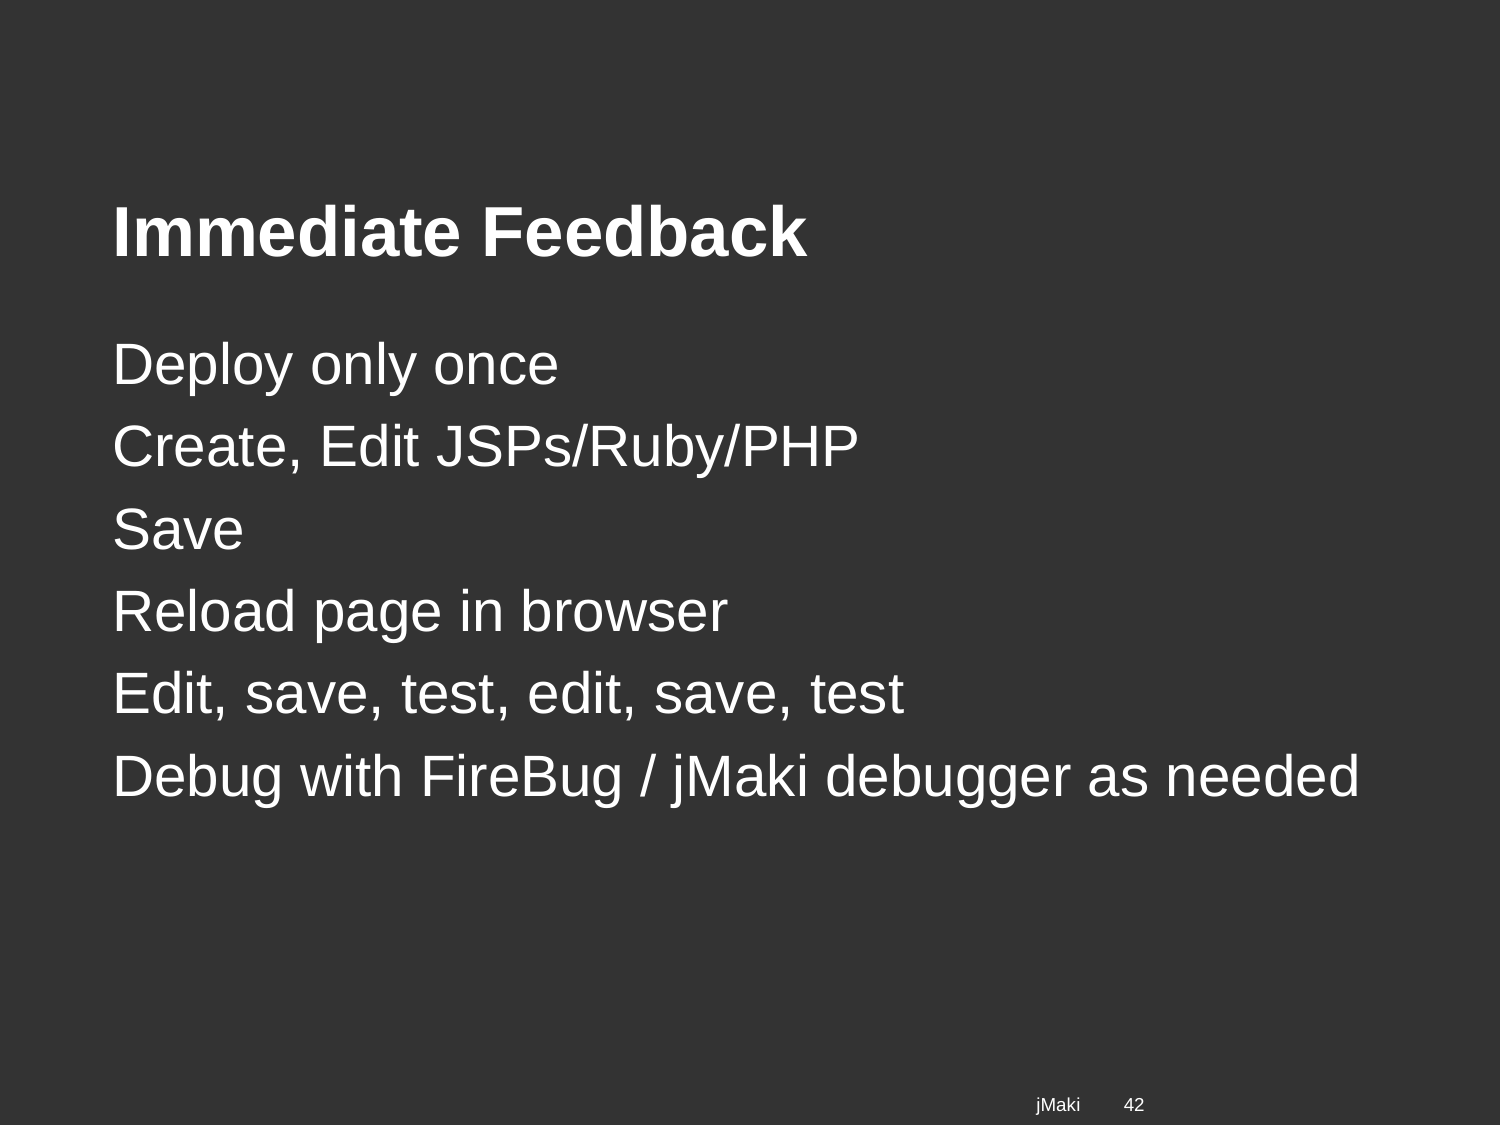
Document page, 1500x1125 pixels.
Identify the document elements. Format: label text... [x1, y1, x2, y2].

list Deploy only once Create, Edit JSPs/Ruby/PHP Save Reload page in browser Edit, save, test, edit, save, test Debug with FireBug / jMaki debugger as needed [112, 337, 1463, 1030]
title Immediate Feedback [112, 119, 1417, 271]
